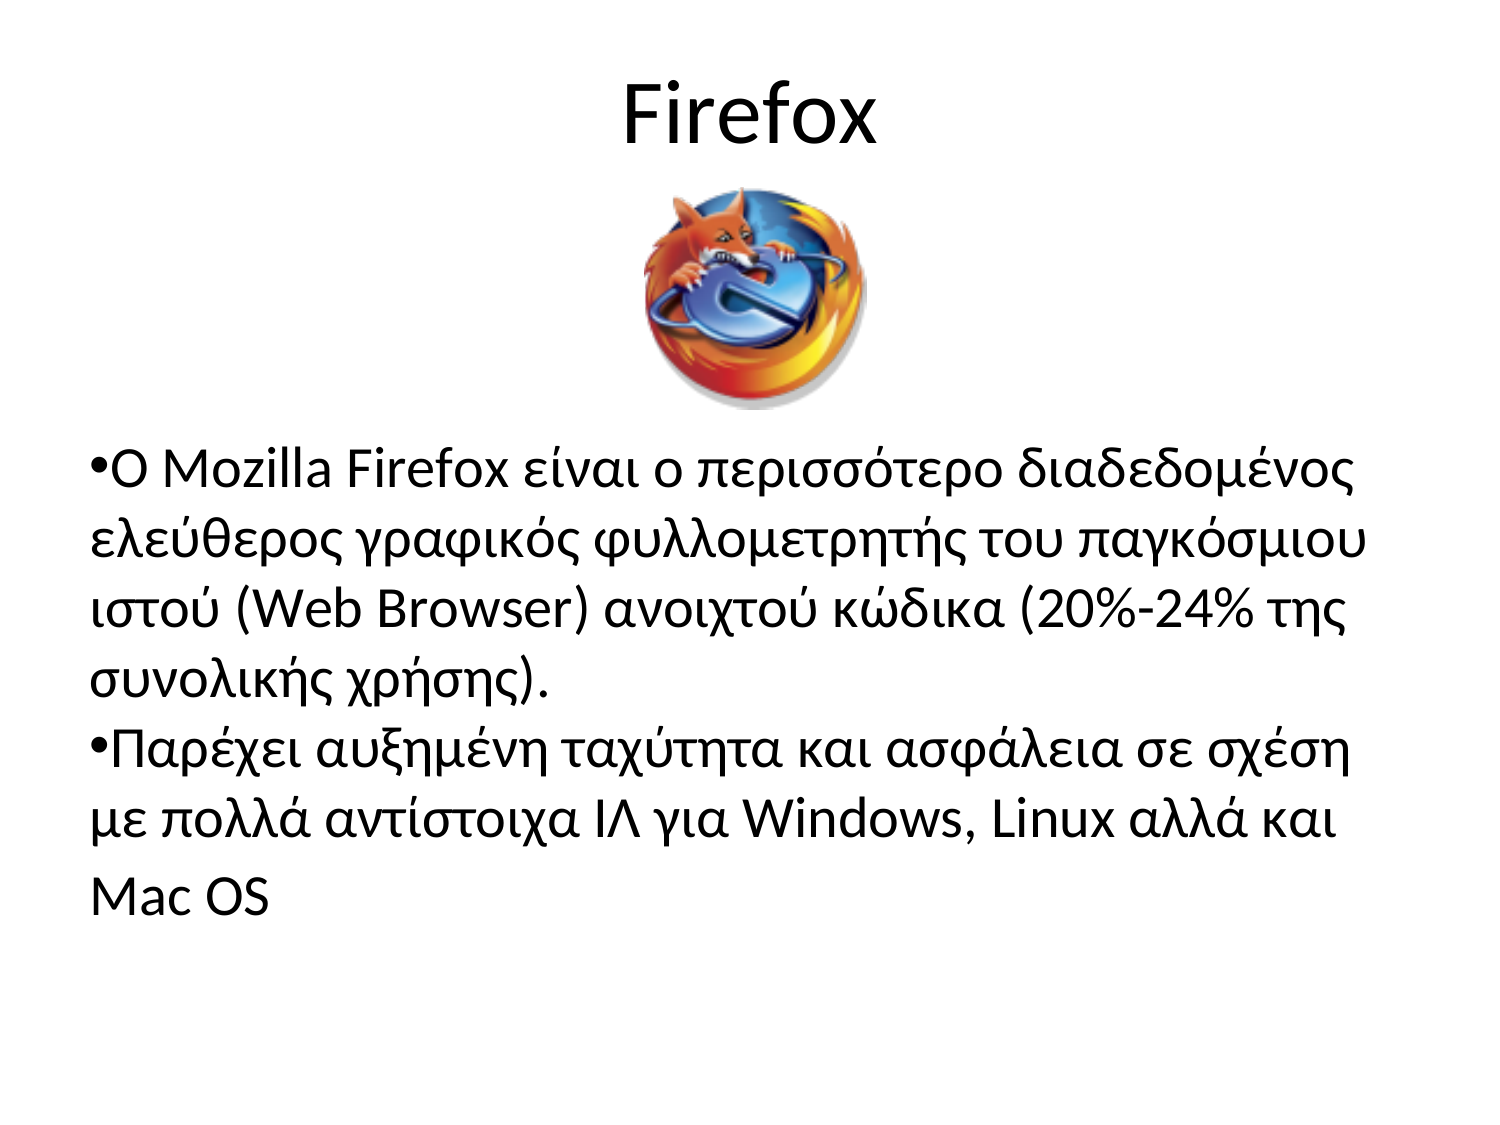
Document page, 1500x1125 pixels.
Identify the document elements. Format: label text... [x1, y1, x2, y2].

text_box O Mozilla Firefox είναι ο περισσότερο διαδεδομένος ελεύθερος γραφικός φυλλομετρητής του παγκόσμιου ιστού (Web Browser) ανοιχτού κώδικα (20%-24% της συνολικής χρήσης). Παρέχει αυξημένη ταχύτητα και ασφάλεια σε σχέση με πολλά αντίστοιχα ΙΛ για Windows, Linux αλλά και Mac OS [75, 421, 1426, 1032]
text_box Firefox [75, 45, 1426, 233]
picture [644, 187, 867, 410]
